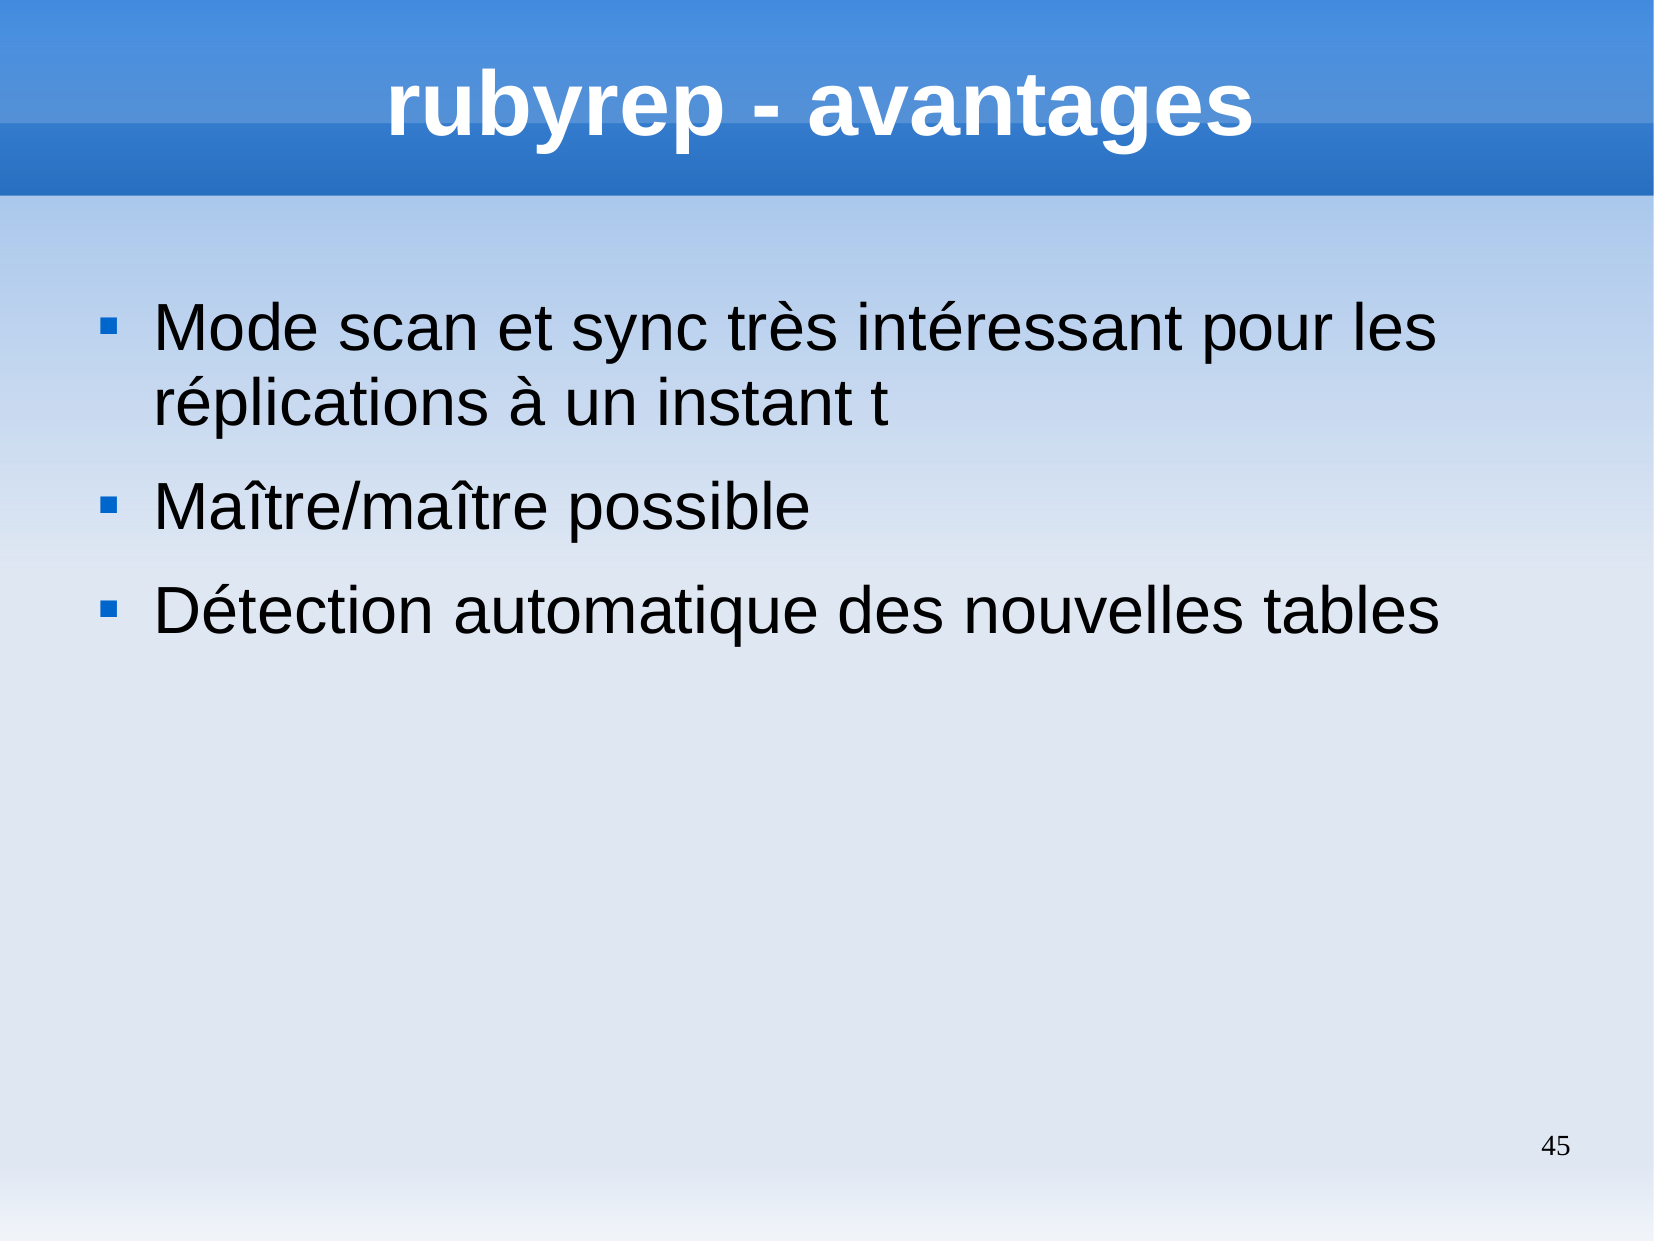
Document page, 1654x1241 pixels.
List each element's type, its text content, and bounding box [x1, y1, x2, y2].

list Mode scan et sync très intéressant pour les réplications à un instant t Maître/maître possible Détection automatique des nouvelles tables [82, 290, 1571, 1094]
title rubyrep - avantages [76, 7, 1565, 200]
picture [0, 0, 1654, 1241]
